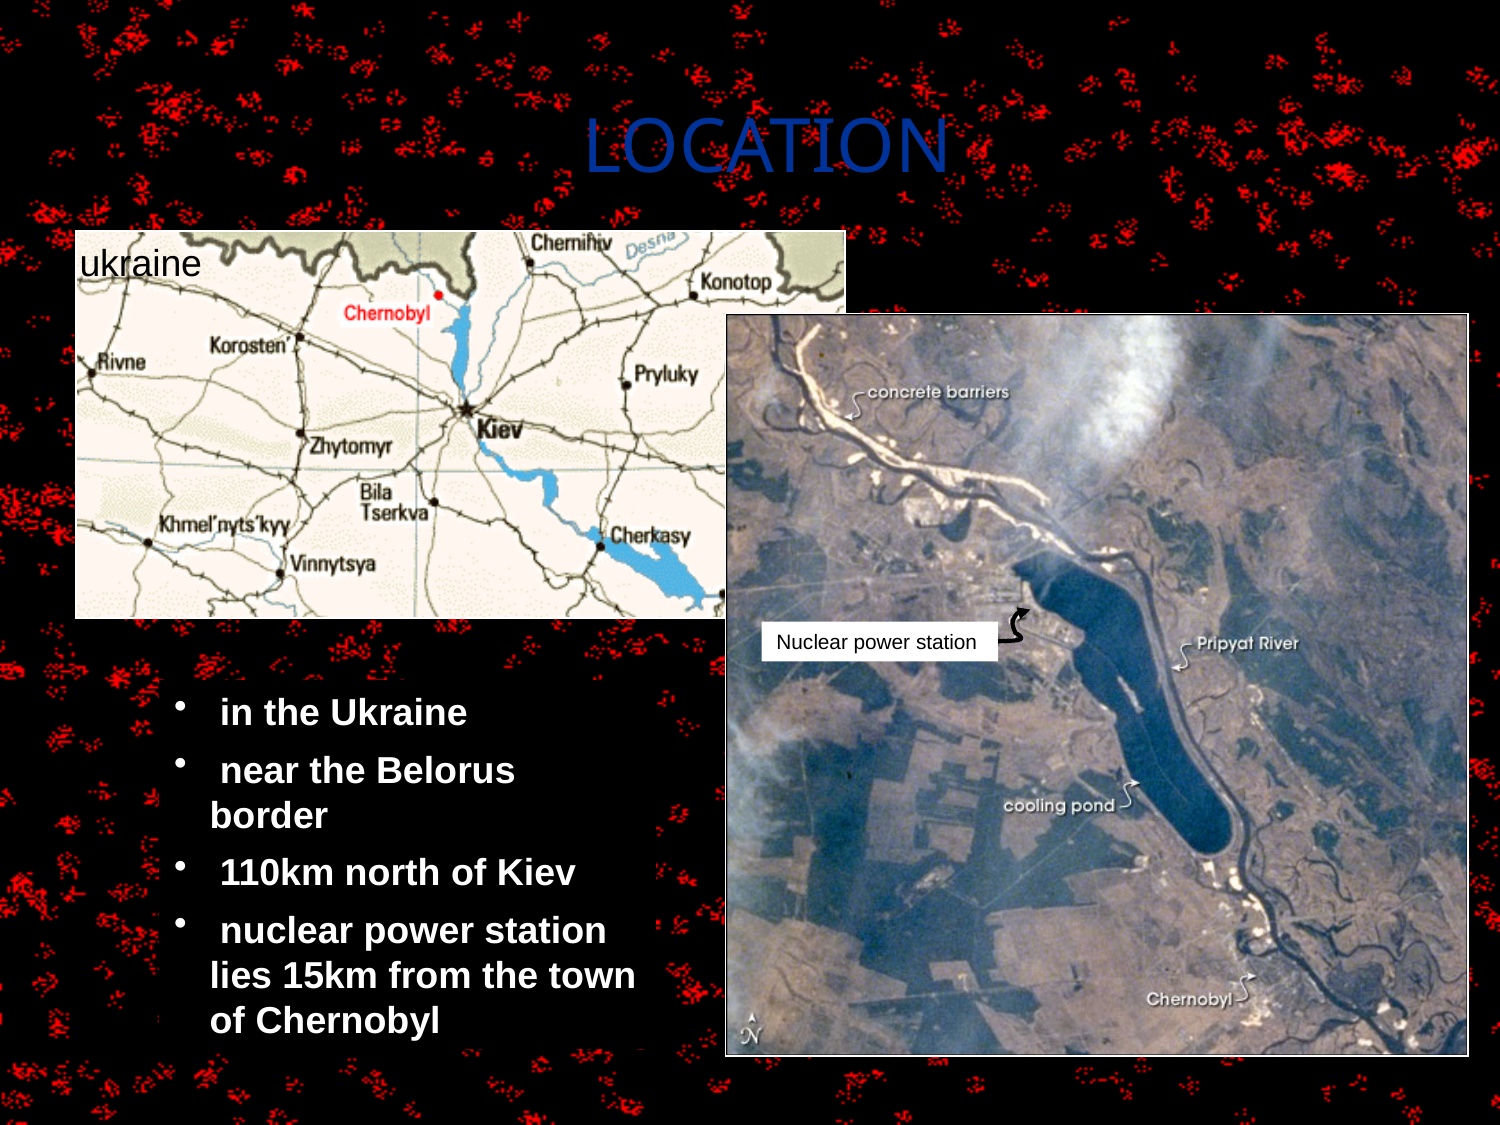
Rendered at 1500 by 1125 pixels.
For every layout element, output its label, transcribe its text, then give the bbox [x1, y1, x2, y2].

picture [0, 0, 1500, 1125]
text_box in the Ukraine near the Belorus border 110km north of Kiev nuclear power station lies 15km from the town of Chernobyl [159, 680, 656, 1049]
text_box Nuclear power station [761, 621, 999, 662]
text_box LOCATION [525, 90, 1010, 208]
text_box ukraine [64, 231, 337, 292]
